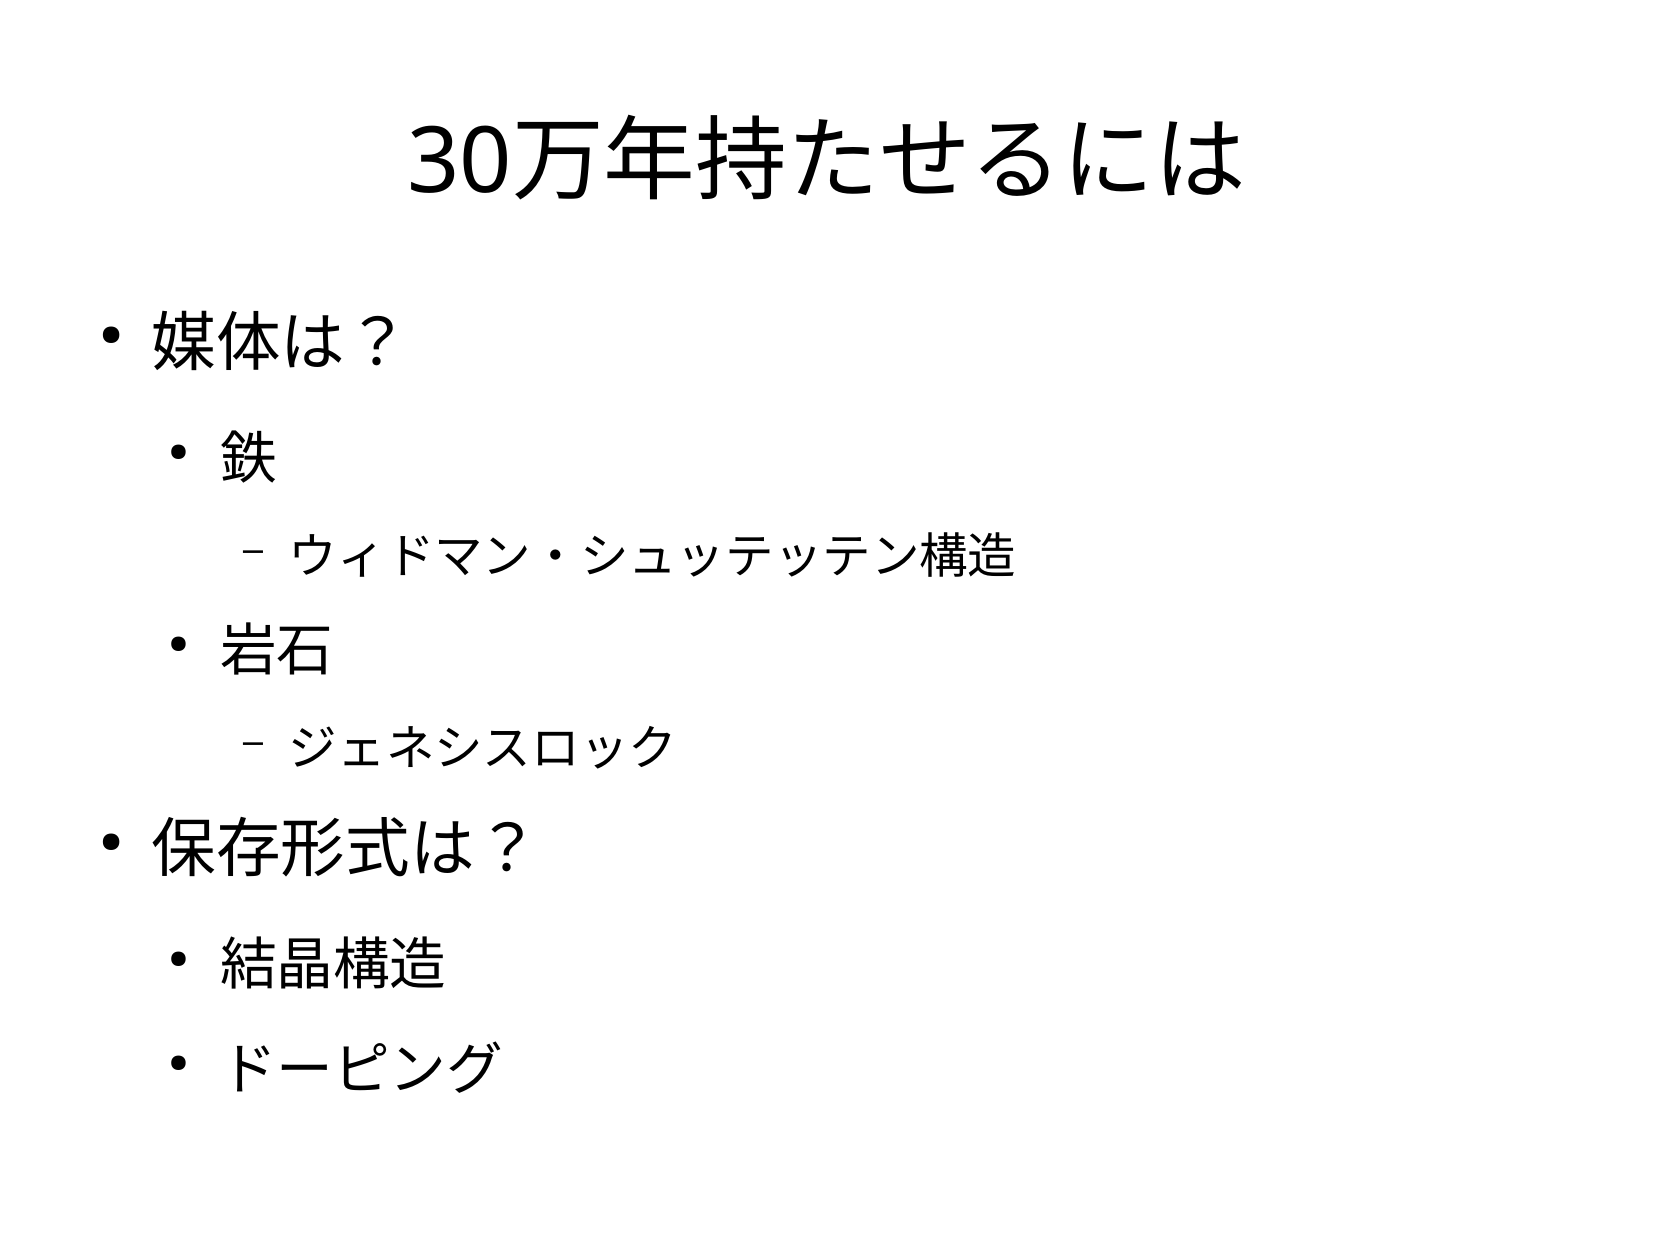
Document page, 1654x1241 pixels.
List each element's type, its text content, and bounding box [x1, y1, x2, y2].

title 30万年持たせるには [82, 56, 1571, 250]
list 媒体は？ 鉄 ウィドマン・シュッテッテン構造 岩石 ジェネシスロック 保存形式は？ 結晶構造 ドーピング [82, 290, 1571, 1109]
